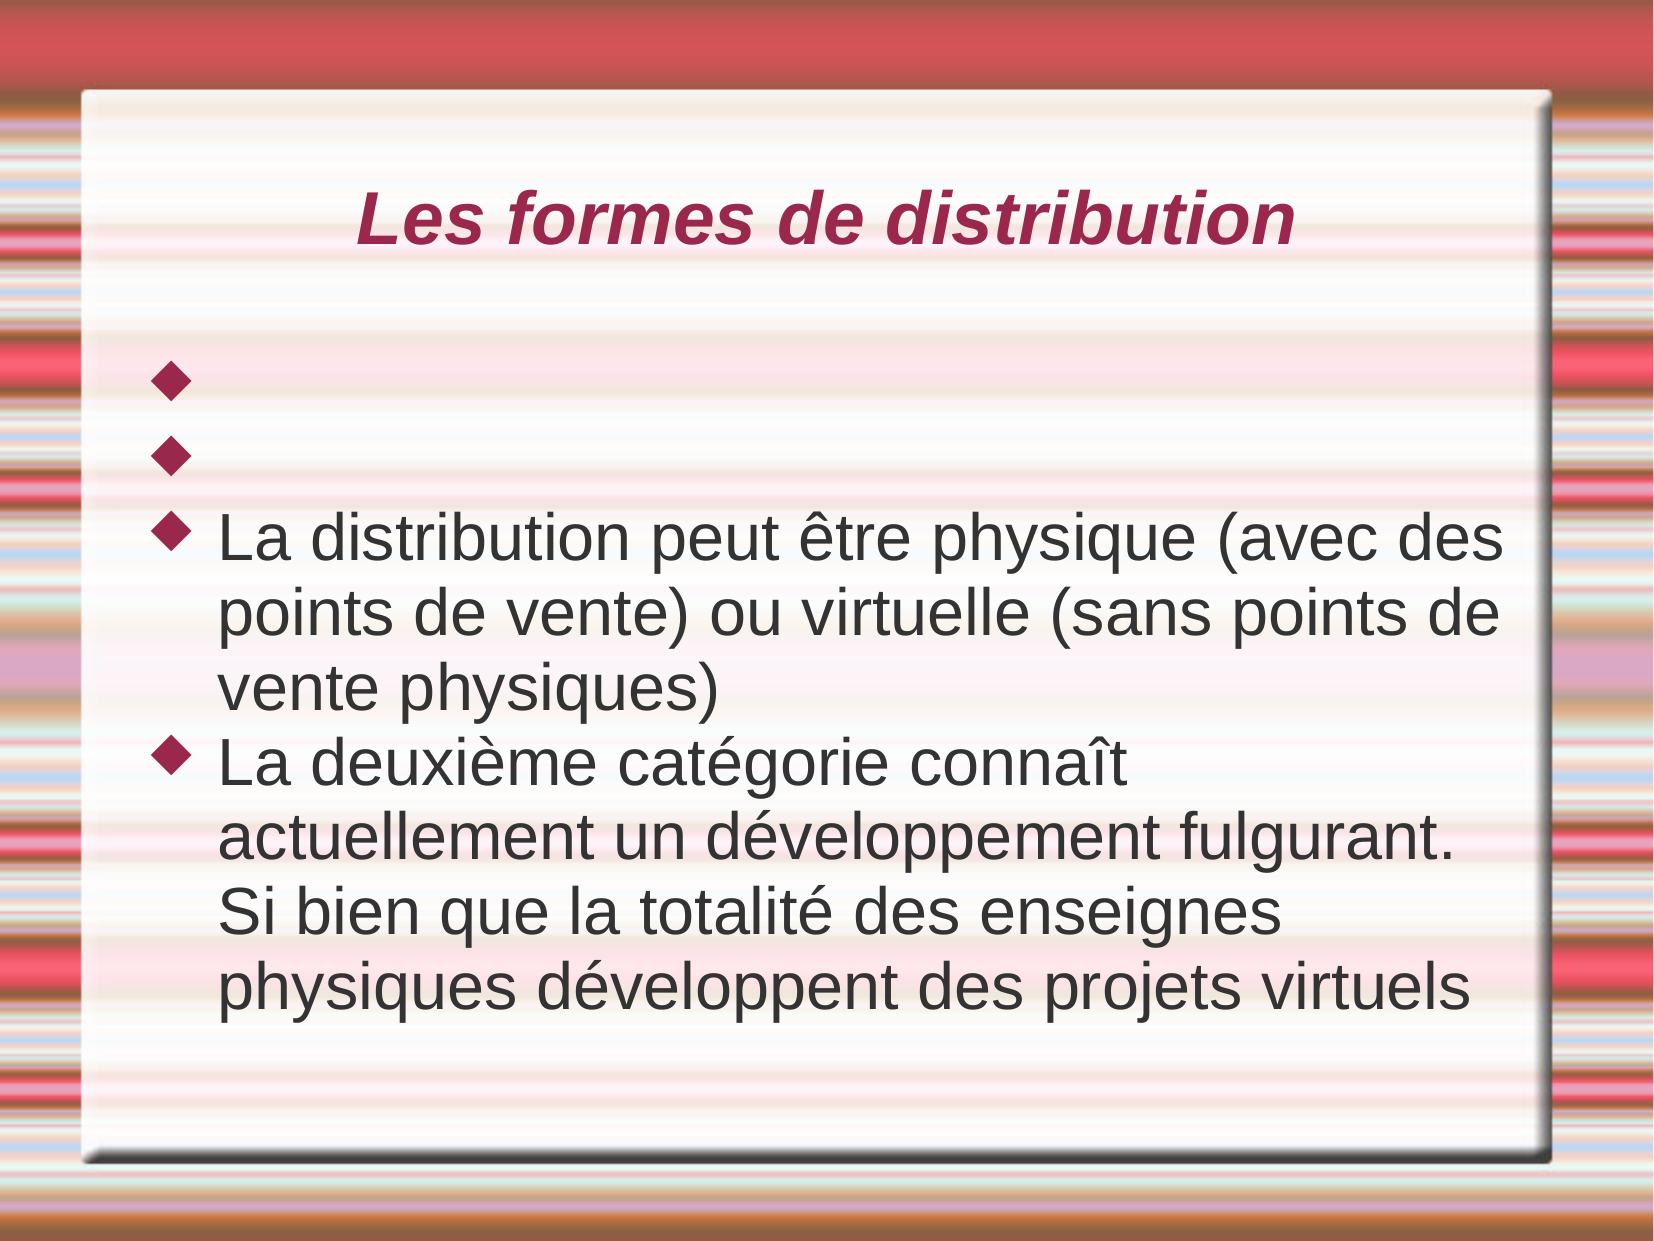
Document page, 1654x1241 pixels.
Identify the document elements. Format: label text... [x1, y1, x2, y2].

picture [0, 0, 1654, 1241]
list La distribution peut être physique (avec des points de vente) ou virtuelle (sans points de vente physiques) La deuxième catégorie connaît actuellement un développement fulgurant. Si bien que la totalité des enseignes physiques développent des projets virtuels [134, 350, 1516, 1170]
title Les formes de distribution [121, 114, 1534, 322]
